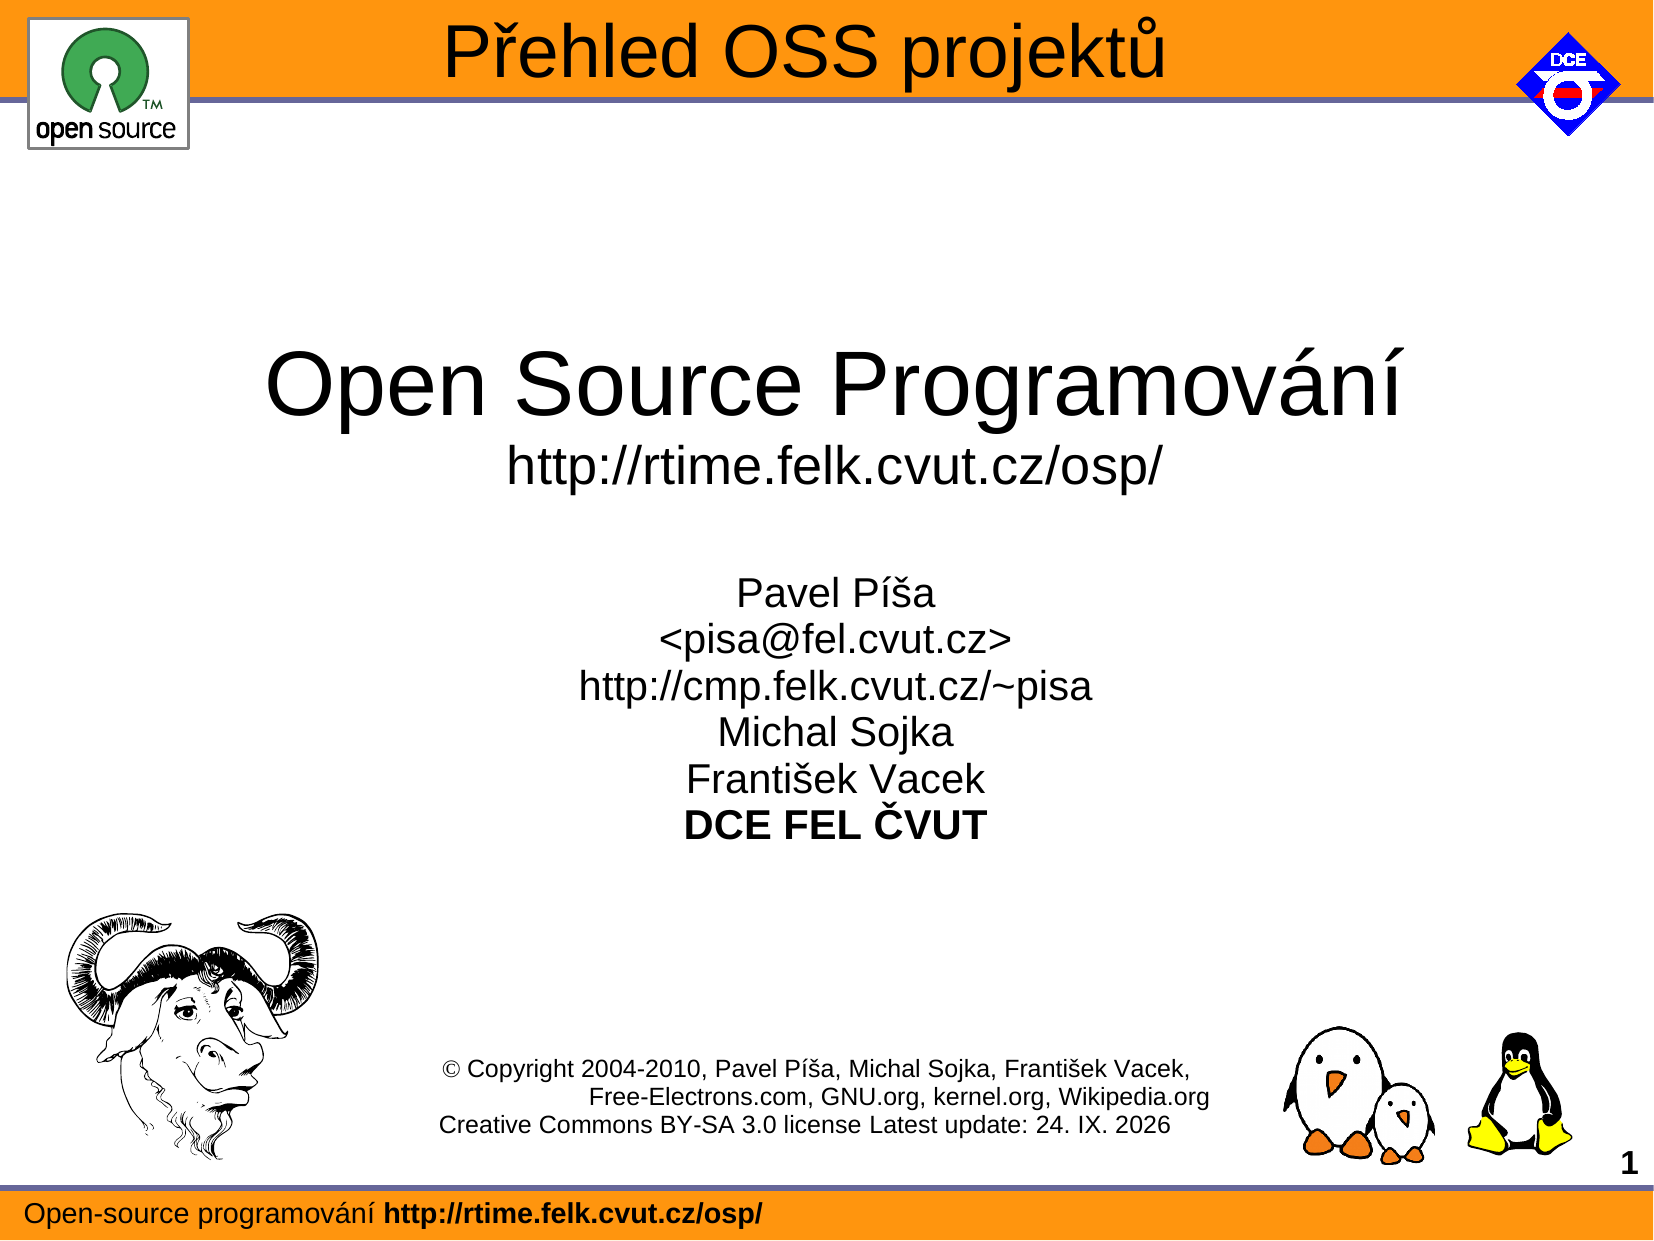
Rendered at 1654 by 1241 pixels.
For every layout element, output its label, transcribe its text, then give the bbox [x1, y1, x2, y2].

picture [66, 911, 319, 1169]
subtitle Open Source Programování http://rtime.felk.cvut.cz/osp/ Pavel Píša <pisa@fel.cvut.cz> http://cmp.felk.cvut.cz/~pisa Michal Sojka František Vacek DCE FEL ČVUT [183, 204, 1471, 977]
list © Copyright 2004-2010, Pavel Píša, Michal Sojka, František Vacek, Free-Electrons.com, GNU.org, kernel.org, Wikipedia.org Creative Commons BY-SA 3.0 license Latest update: 23. II 2010 [438, 1054, 1215, 1149]
text_box [1467, 1032, 1573, 1156]
picture [1283, 1026, 1435, 1165]
title Přehled OSS projektů [60, 4, 1551, 98]
